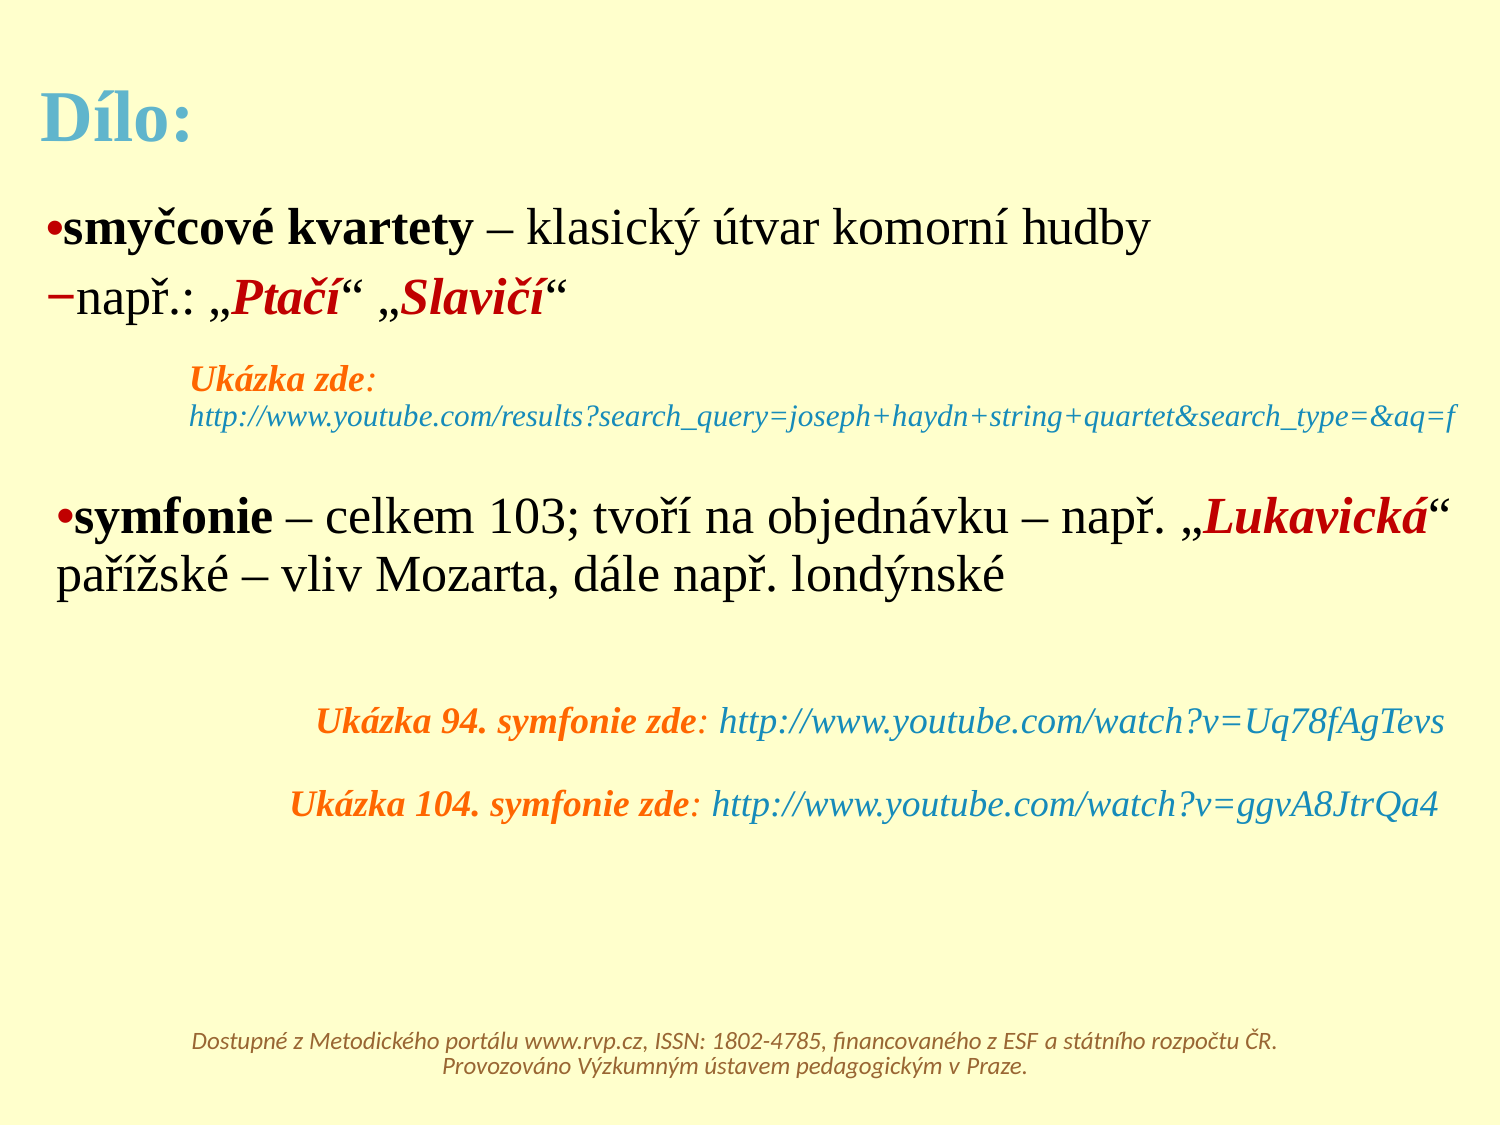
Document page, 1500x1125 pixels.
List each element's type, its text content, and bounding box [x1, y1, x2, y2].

text_box Ukázka 94. symfonie zde: http://www.youtube.com/watch?v=Uq78fAgTevs [300, 692, 1461, 791]
text_box symfonie – celkem 103; tvoří na objednávku – např. „Lukavická“ pařížské – vliv Mozarta, dále např. londýnské [41, 479, 1500, 611]
text_box Ukázka 104. symfonie zde: http://www.youtube.com/watch?v=ggvA8JtrQa4 [264, 774, 1455, 890]
text_box Ukázka zde: http://www.youtube.com/results?search_query=joseph+haydn+string+quartet&search_type=&aq=f [174, 350, 1483, 476]
text_box Dostupné z Metodického portálu www.rvp.cz, ISSN: 1802-4785, financovaného z ESF a státního rozpočtu ČR. Provozováno Výzkumným ústavem pedagogickým v Praze. [171, 1023, 1300, 1089]
text_box smyčcové kvartety – klasický útvar komorní hudby např.: „Ptačí“ „Slavičí“ [31, 190, 1500, 334]
text_box Dílo: [25, 69, 210, 166]
